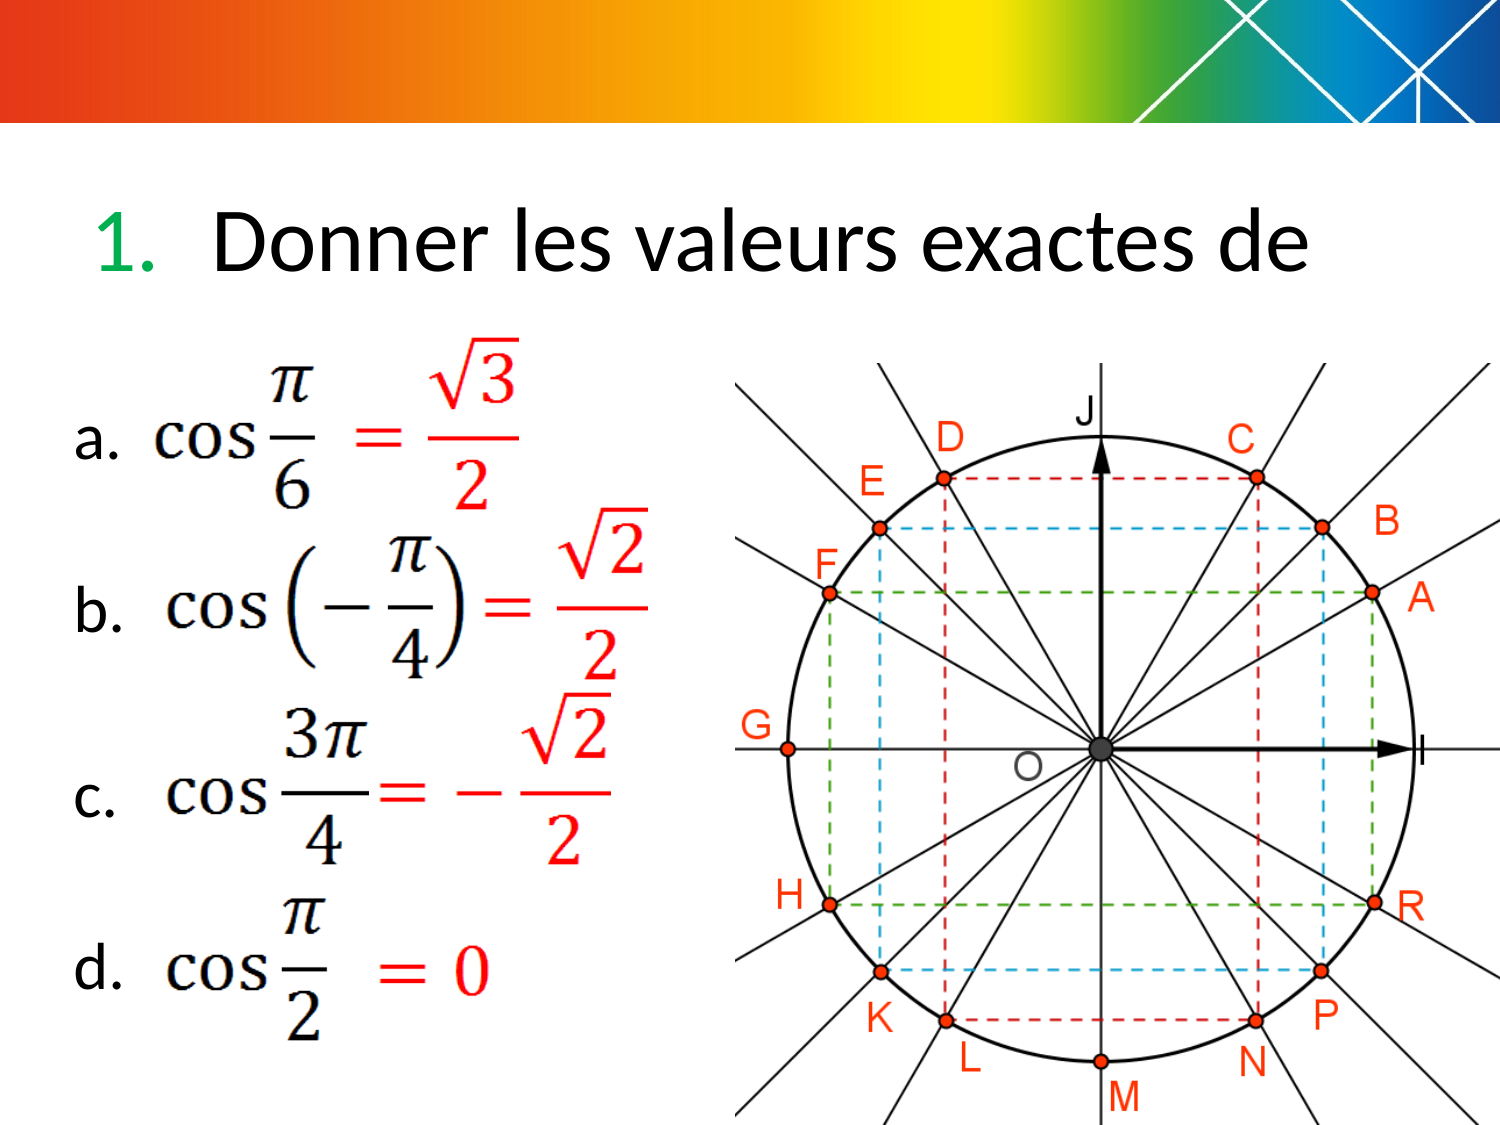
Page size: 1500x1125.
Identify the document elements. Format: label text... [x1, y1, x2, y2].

text_box a. b. c. d. [58, 385, 735, 1011]
picture [164, 322, 648, 879]
title Donner les valeurs exactes de [75, 163, 1426, 305]
picture [375, 925, 494, 1028]
picture [164, 889, 329, 1055]
picture [164, 697, 369, 879]
picture [152, 357, 317, 525]
picture [0, 0, 1359, 123]
picture [735, 363, 1500, 1125]
picture [1340, 0, 1500, 123]
